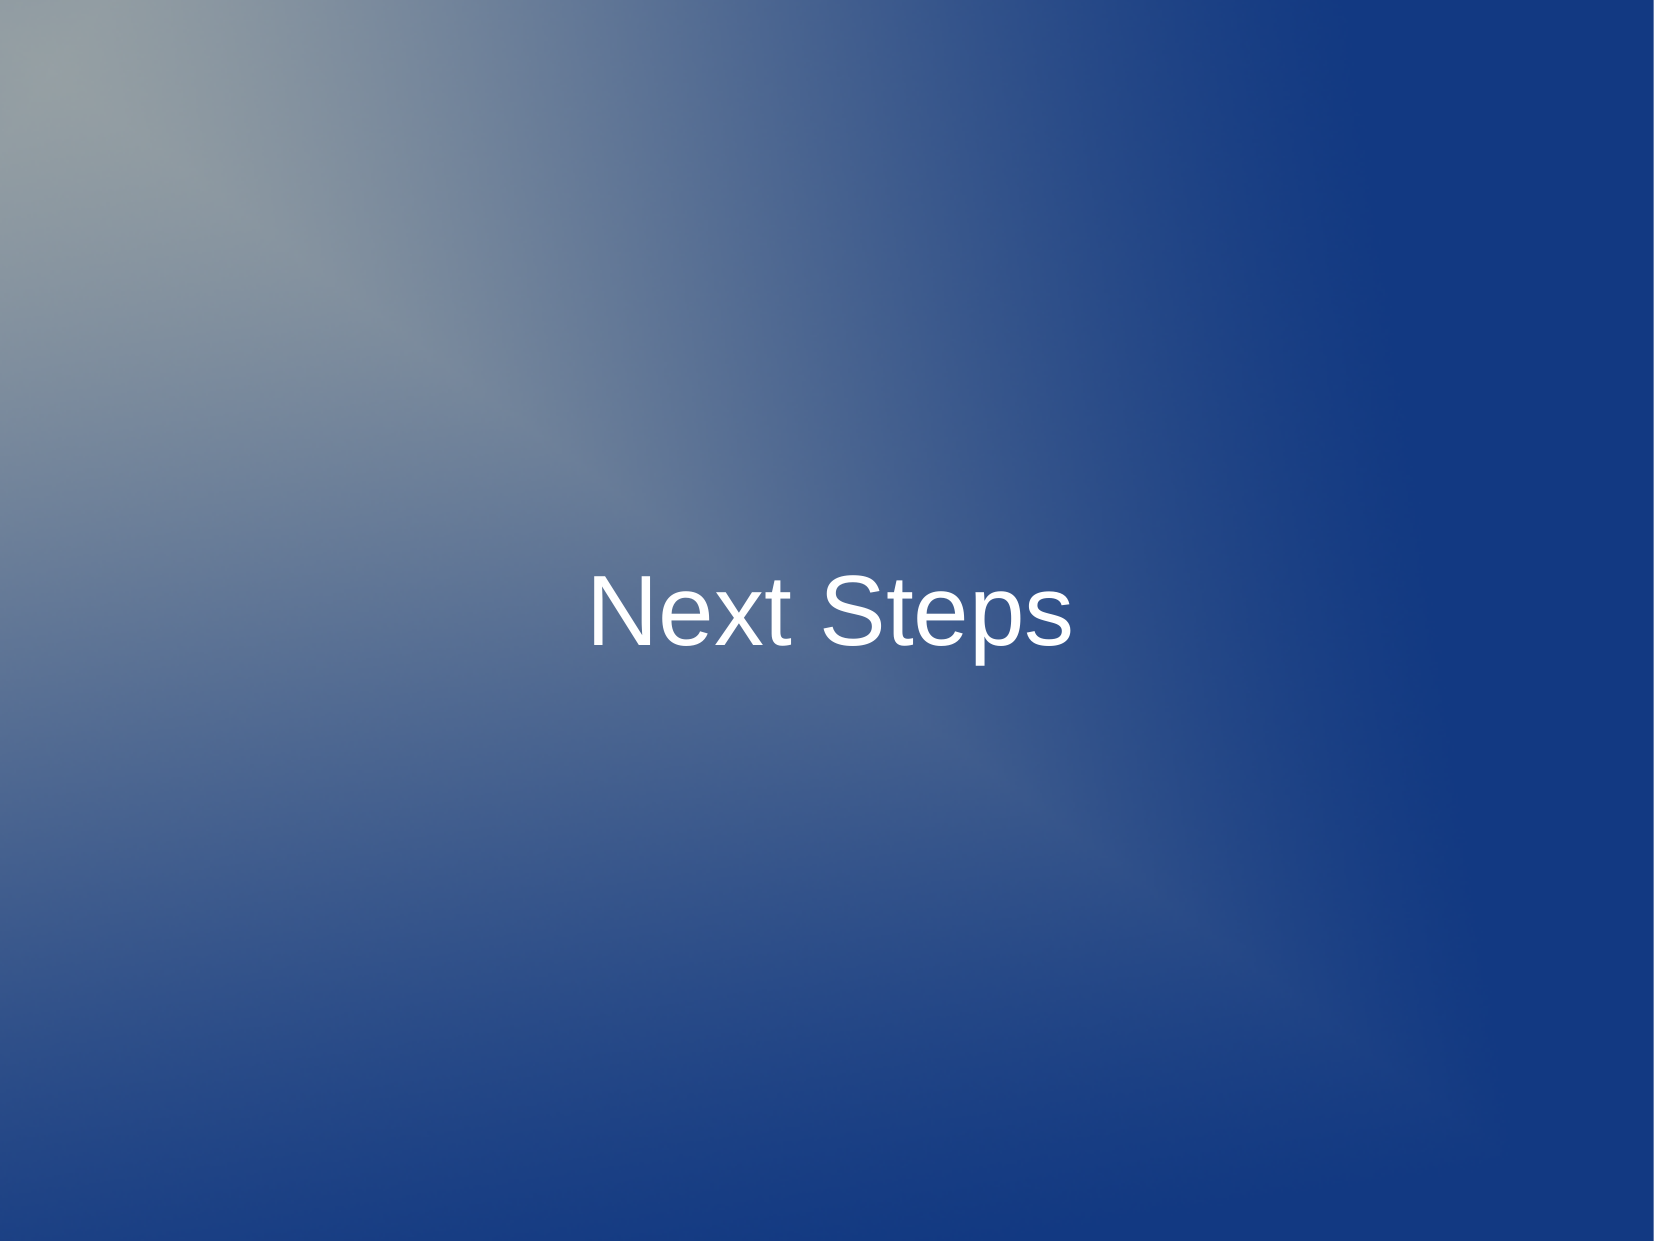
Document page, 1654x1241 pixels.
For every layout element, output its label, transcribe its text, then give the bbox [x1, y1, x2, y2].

picture [0, 0, 1654, 1241]
subtitle Next Steps [86, 208, 1576, 1013]
